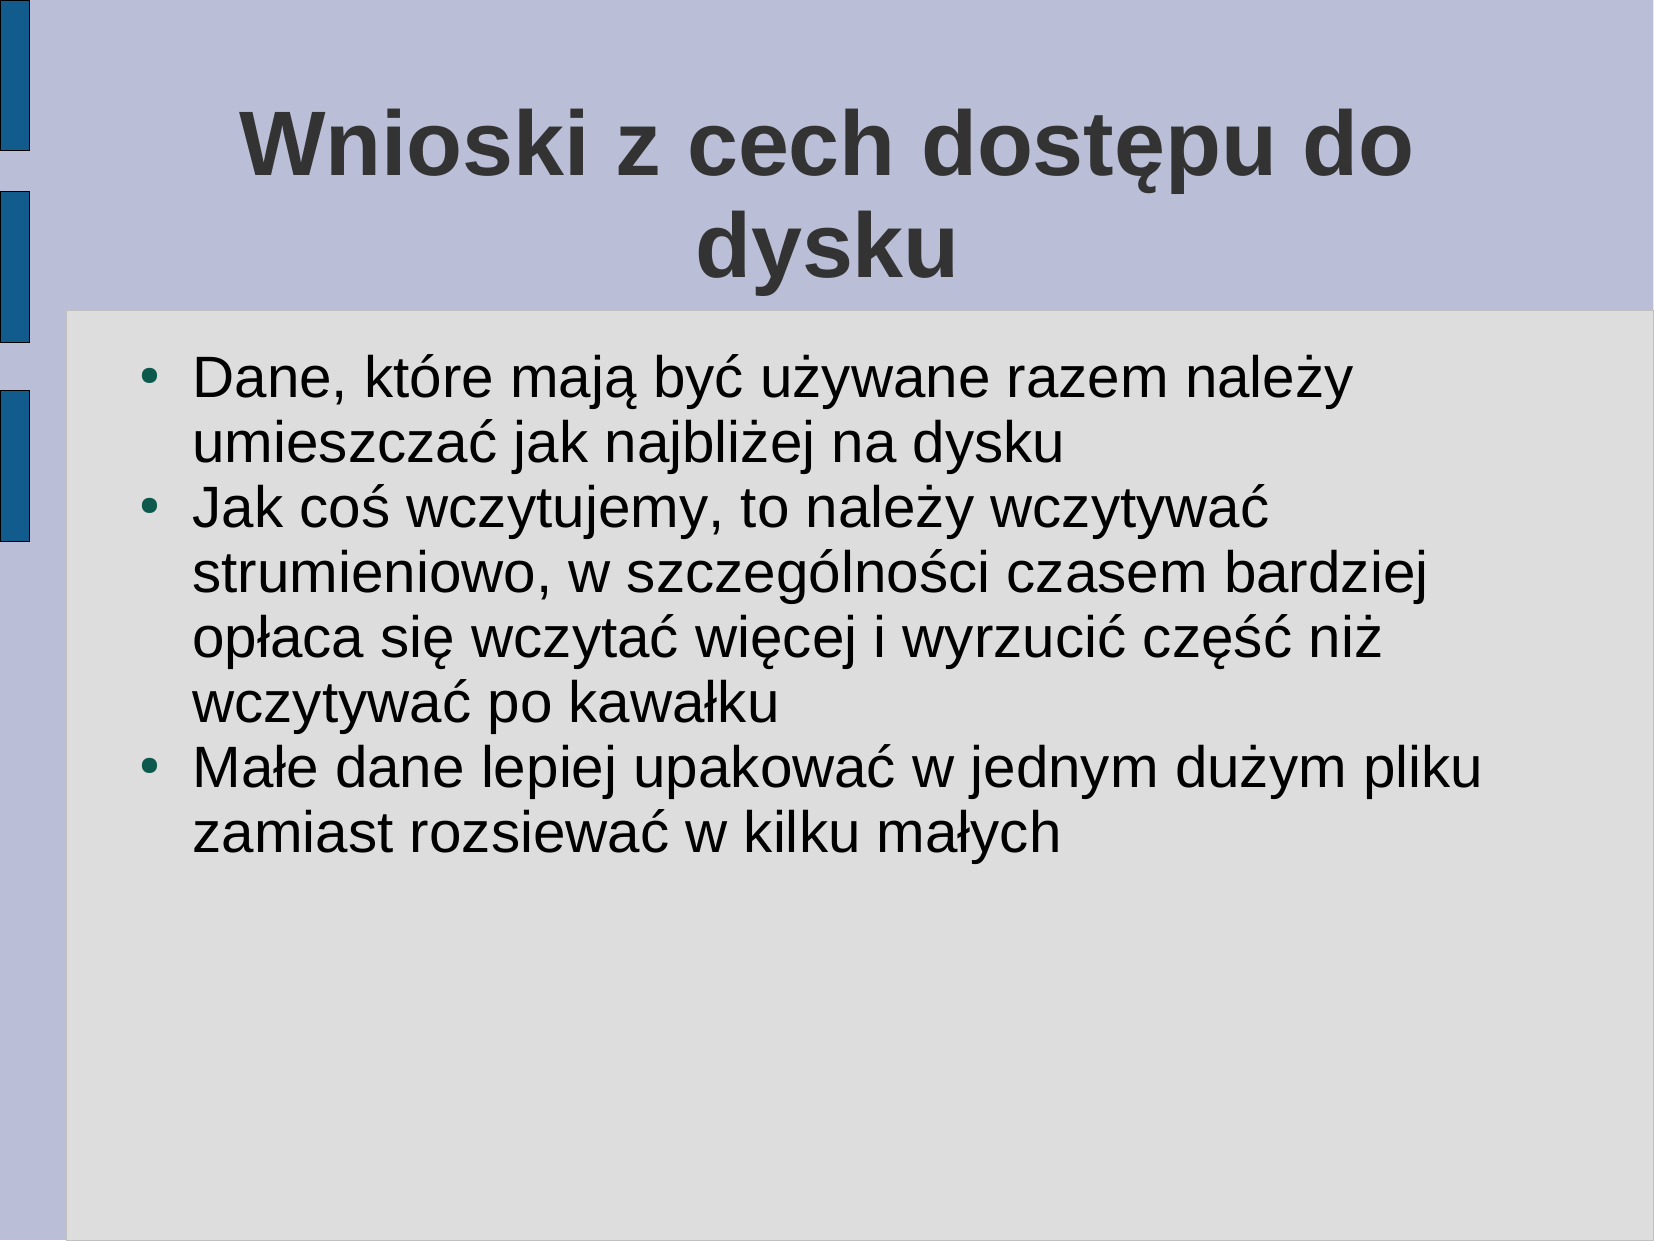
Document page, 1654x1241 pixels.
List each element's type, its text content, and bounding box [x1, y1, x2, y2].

title Wnioski z cech dostępu do dysku [121, 91, 1534, 299]
list Dane, które mają być używane razem należy umieszczać jak najbliżej na dysku Jak coś wczytujemy, to należy wczytywać strumieniowo, w szczególności czasem bardziej opłaca się wczytać więcej i wyrzucić część niż wczytywać po kawałku Małe dane lepiej upakować w jednym dużym pliku zamiast rozsiewać w kilku małych [121, 344, 1534, 1127]
